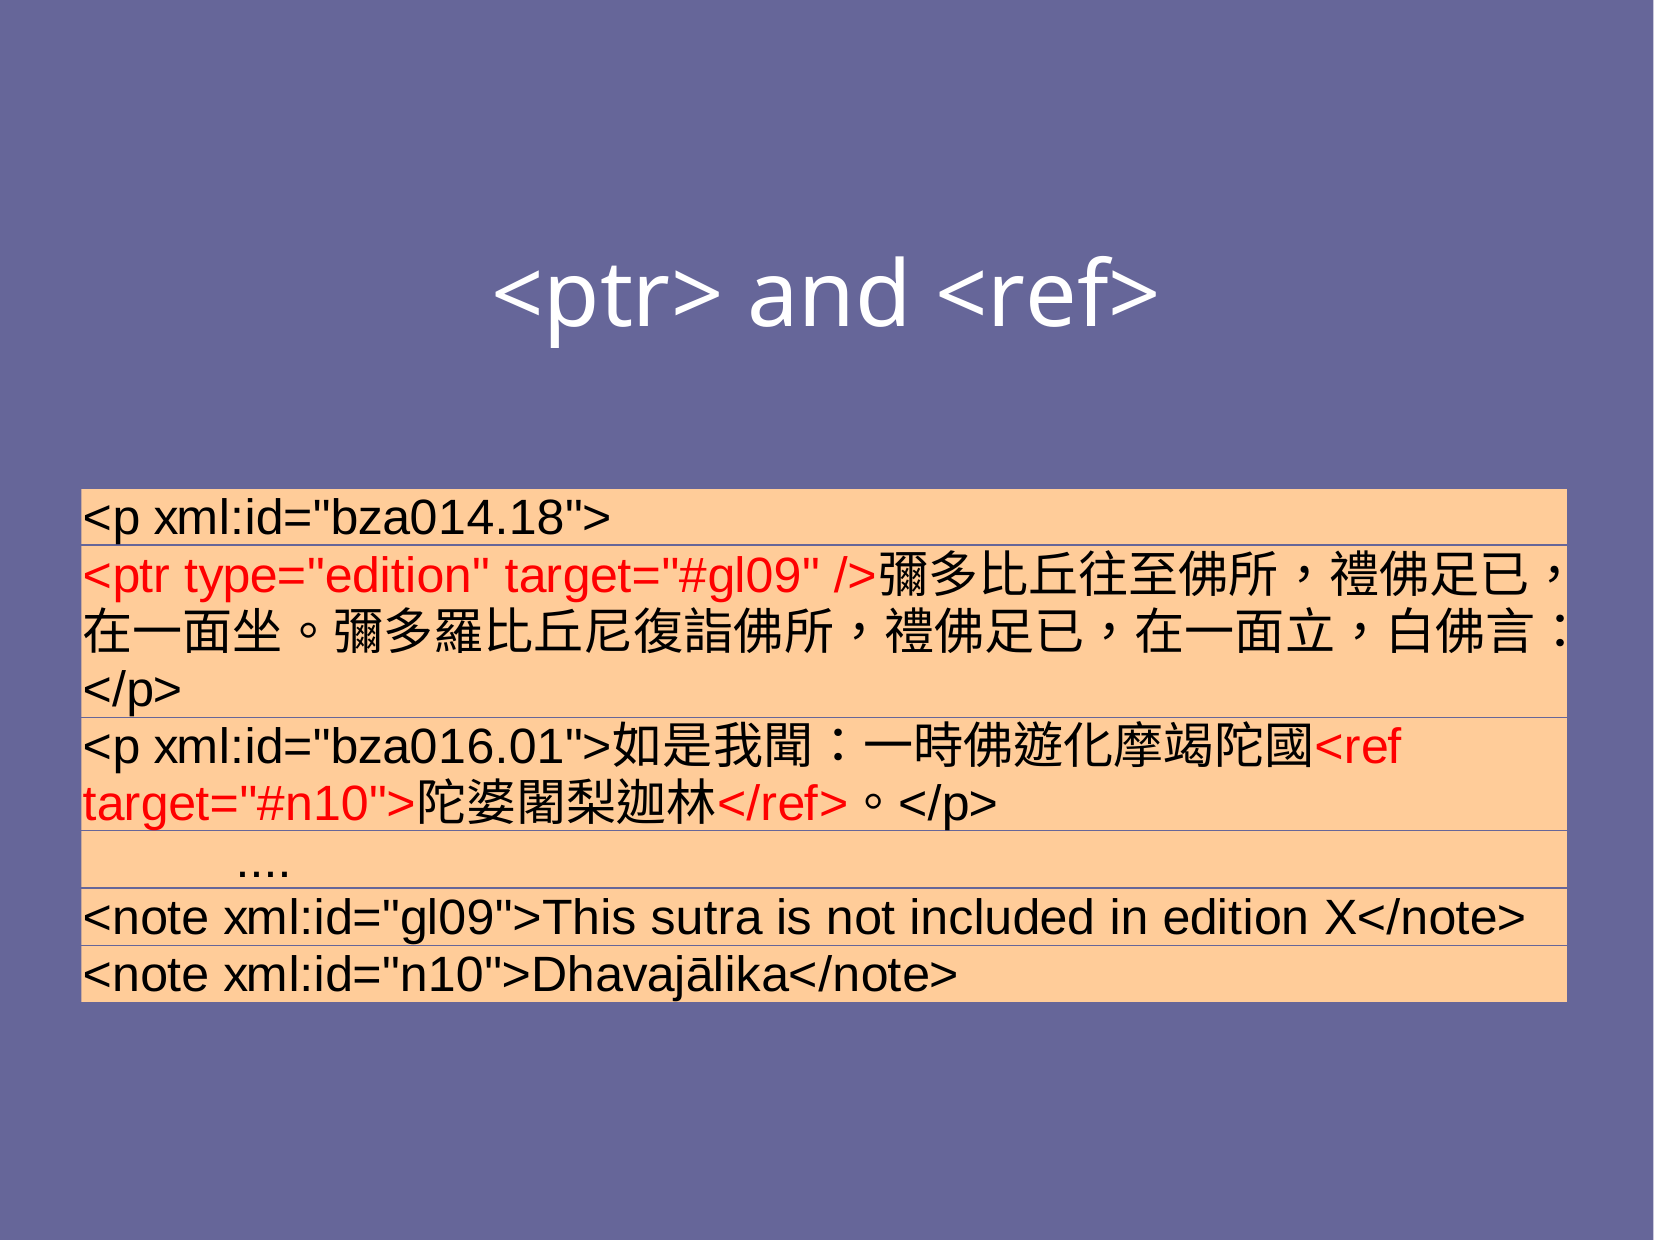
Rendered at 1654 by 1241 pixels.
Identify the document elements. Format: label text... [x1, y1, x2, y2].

title <ptr> and <ref> [120, 187, 1533, 395]
chart [81, 488, 1569, 1043]
